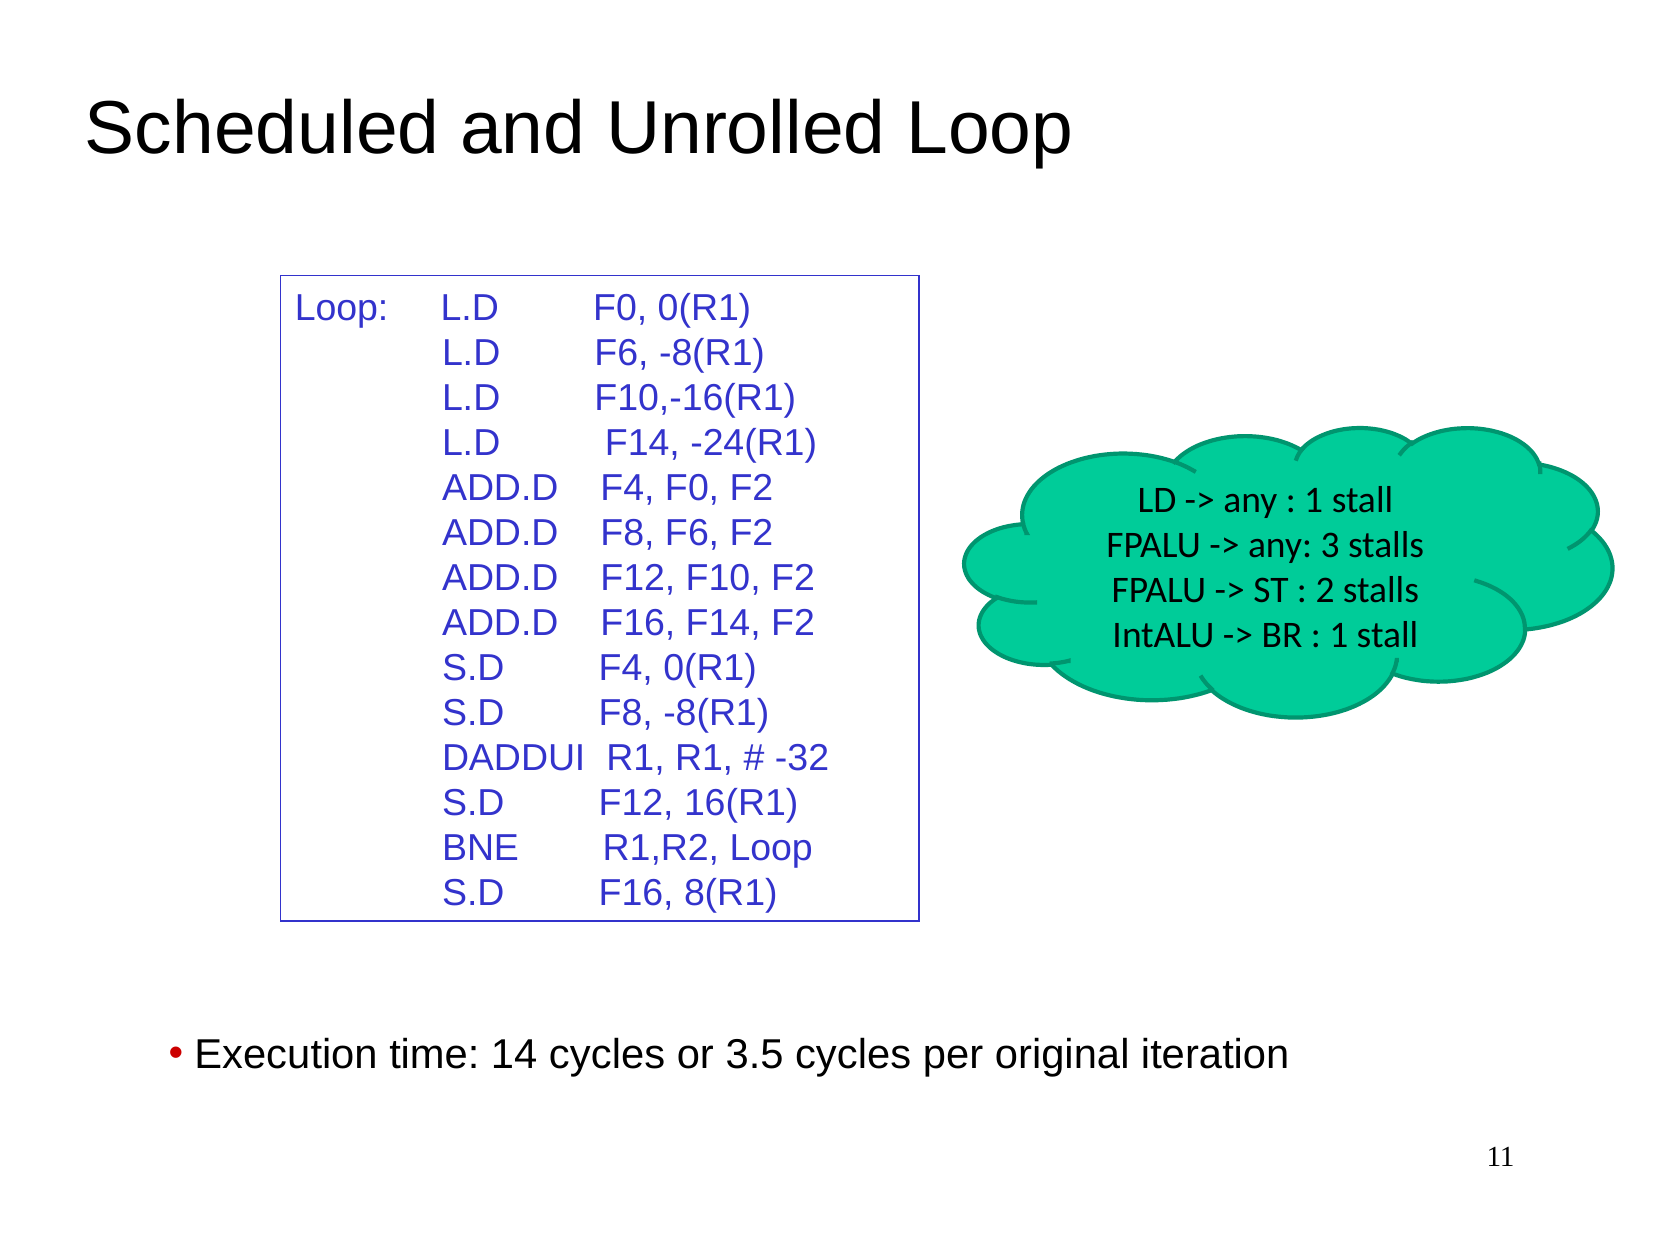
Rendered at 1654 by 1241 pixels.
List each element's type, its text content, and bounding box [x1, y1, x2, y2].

text_box <number> [1184, 1129, 1530, 1213]
text_box Execution time: 14 cycles or 3.5 cycles per original iteration [153, 1019, 1306, 1086]
text_box Loop: L.D F0, 0(R1) L.D F6, -8(R1) L.D F10,-16(R1) L.D F14, -24(R1) ADD.D F4, F0, F2 ADD.D F8, F6, F2 ADD.D F12, F10, F2 ADD.D F16, F14, F2 S.D F4, 0(R1) S.D F8, -8(R1) DADDUI R1, R1, # -32 S.D F12, 16(R1) BNE R1,R2, Loop S.D F16, 8(R1) [280, 275, 920, 921]
text_box Scheduled and Unrolled Loop [70, 71, 1089, 177]
text_box LD -> any : 1 stall FPALU -> any: 3 stalls FPALU -> ST : 2 stalls IntALU -> BR : 1 stall [964, 428, 1613, 718]
